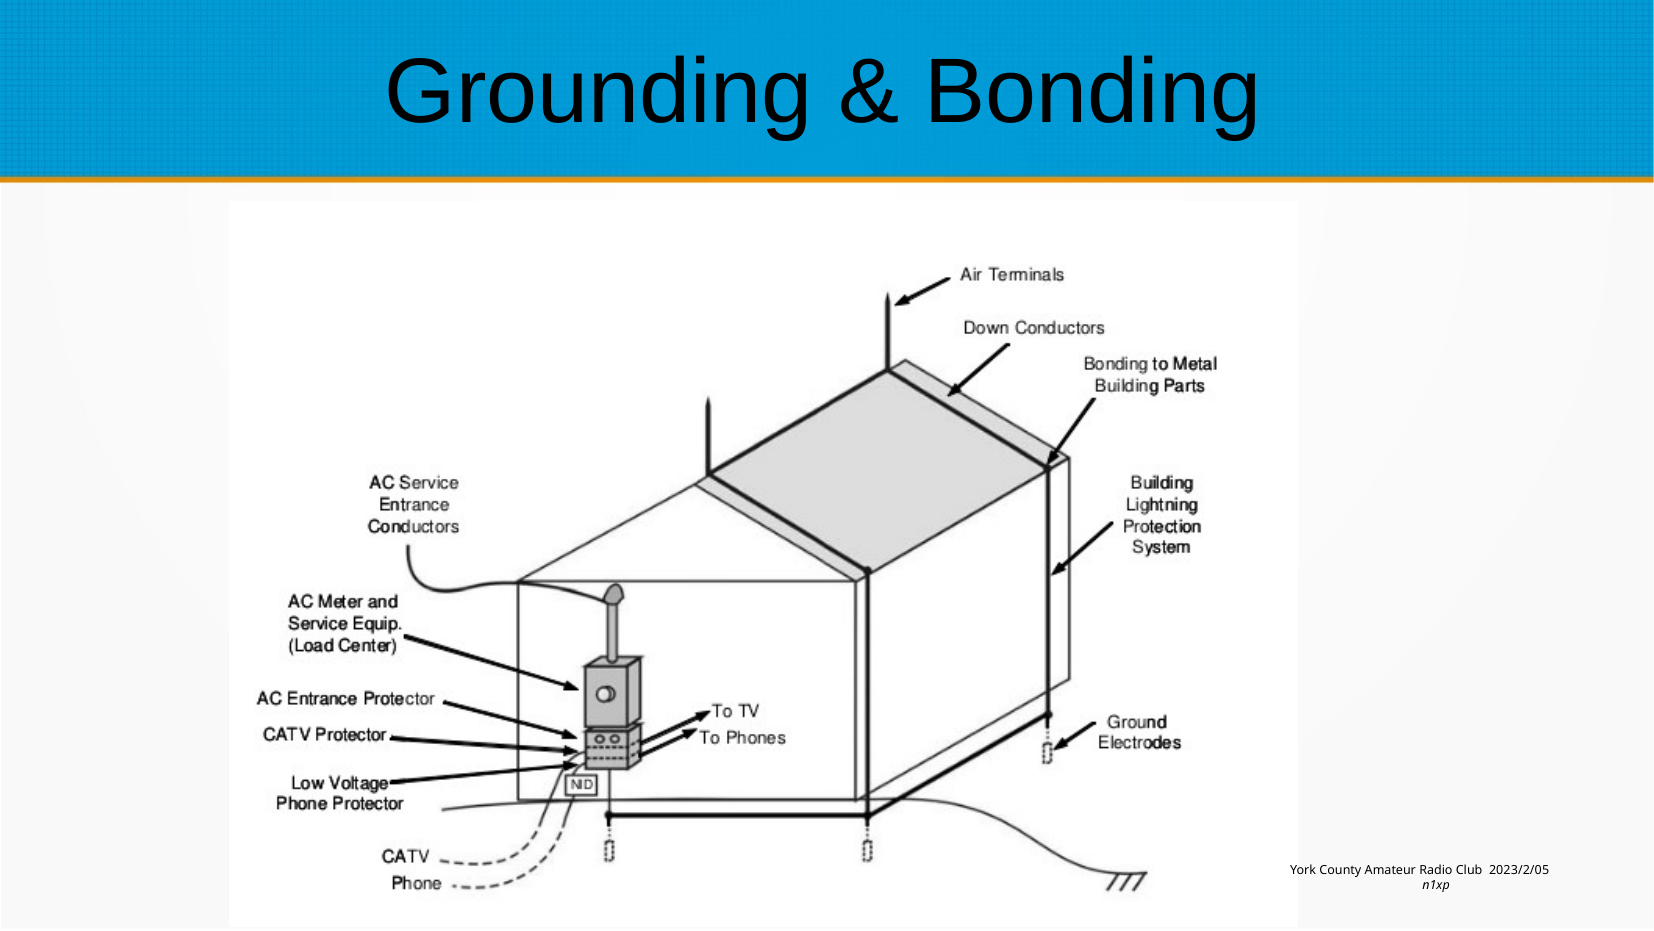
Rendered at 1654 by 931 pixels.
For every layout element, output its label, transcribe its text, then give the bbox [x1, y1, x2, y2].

picture [0, 175, 1654, 931]
text_box Grounding & Bonding [201, 31, 1446, 150]
text_box York County Amateur Radio Club 2023/2/05 n1xp [1284, 856, 1588, 897]
